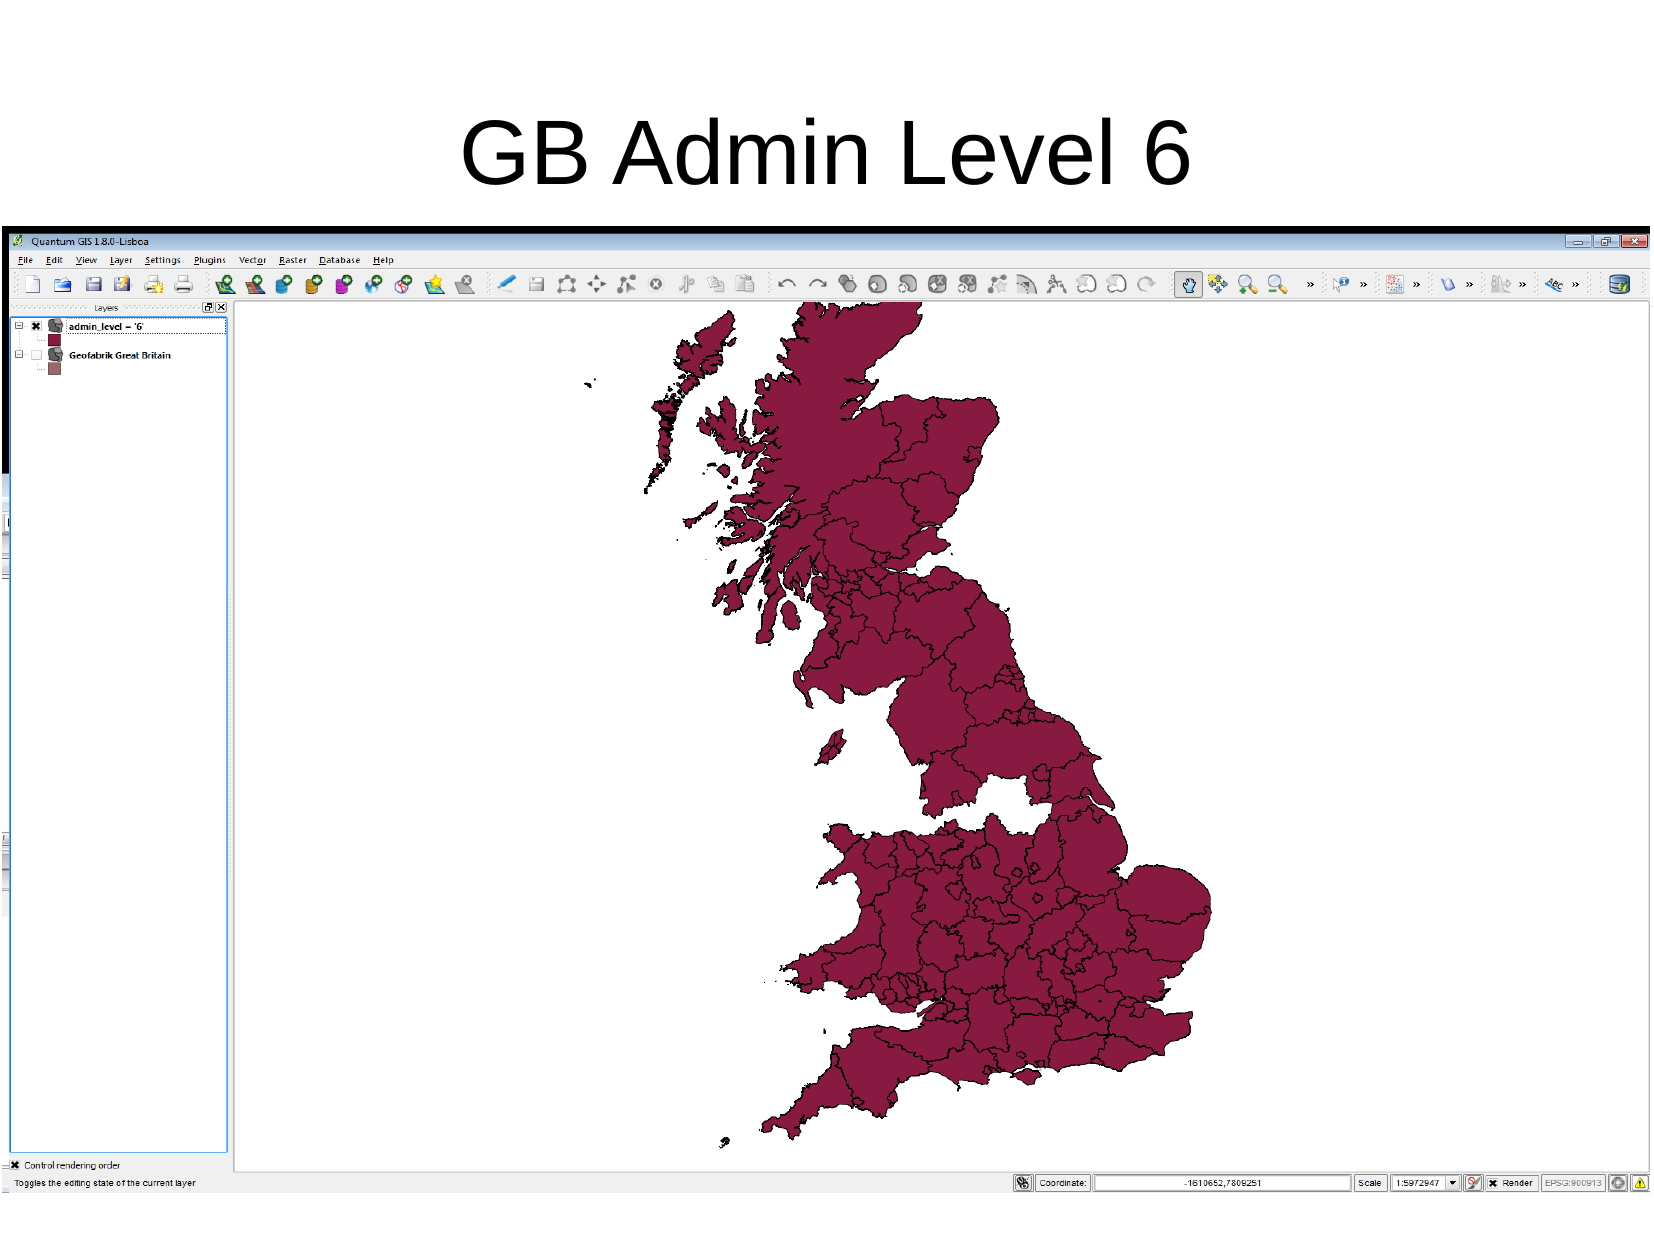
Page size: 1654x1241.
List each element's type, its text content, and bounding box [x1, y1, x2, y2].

title GB Admin Level 6 [82, 49, 1571, 226]
picture [2, 226, 1654, 1193]
